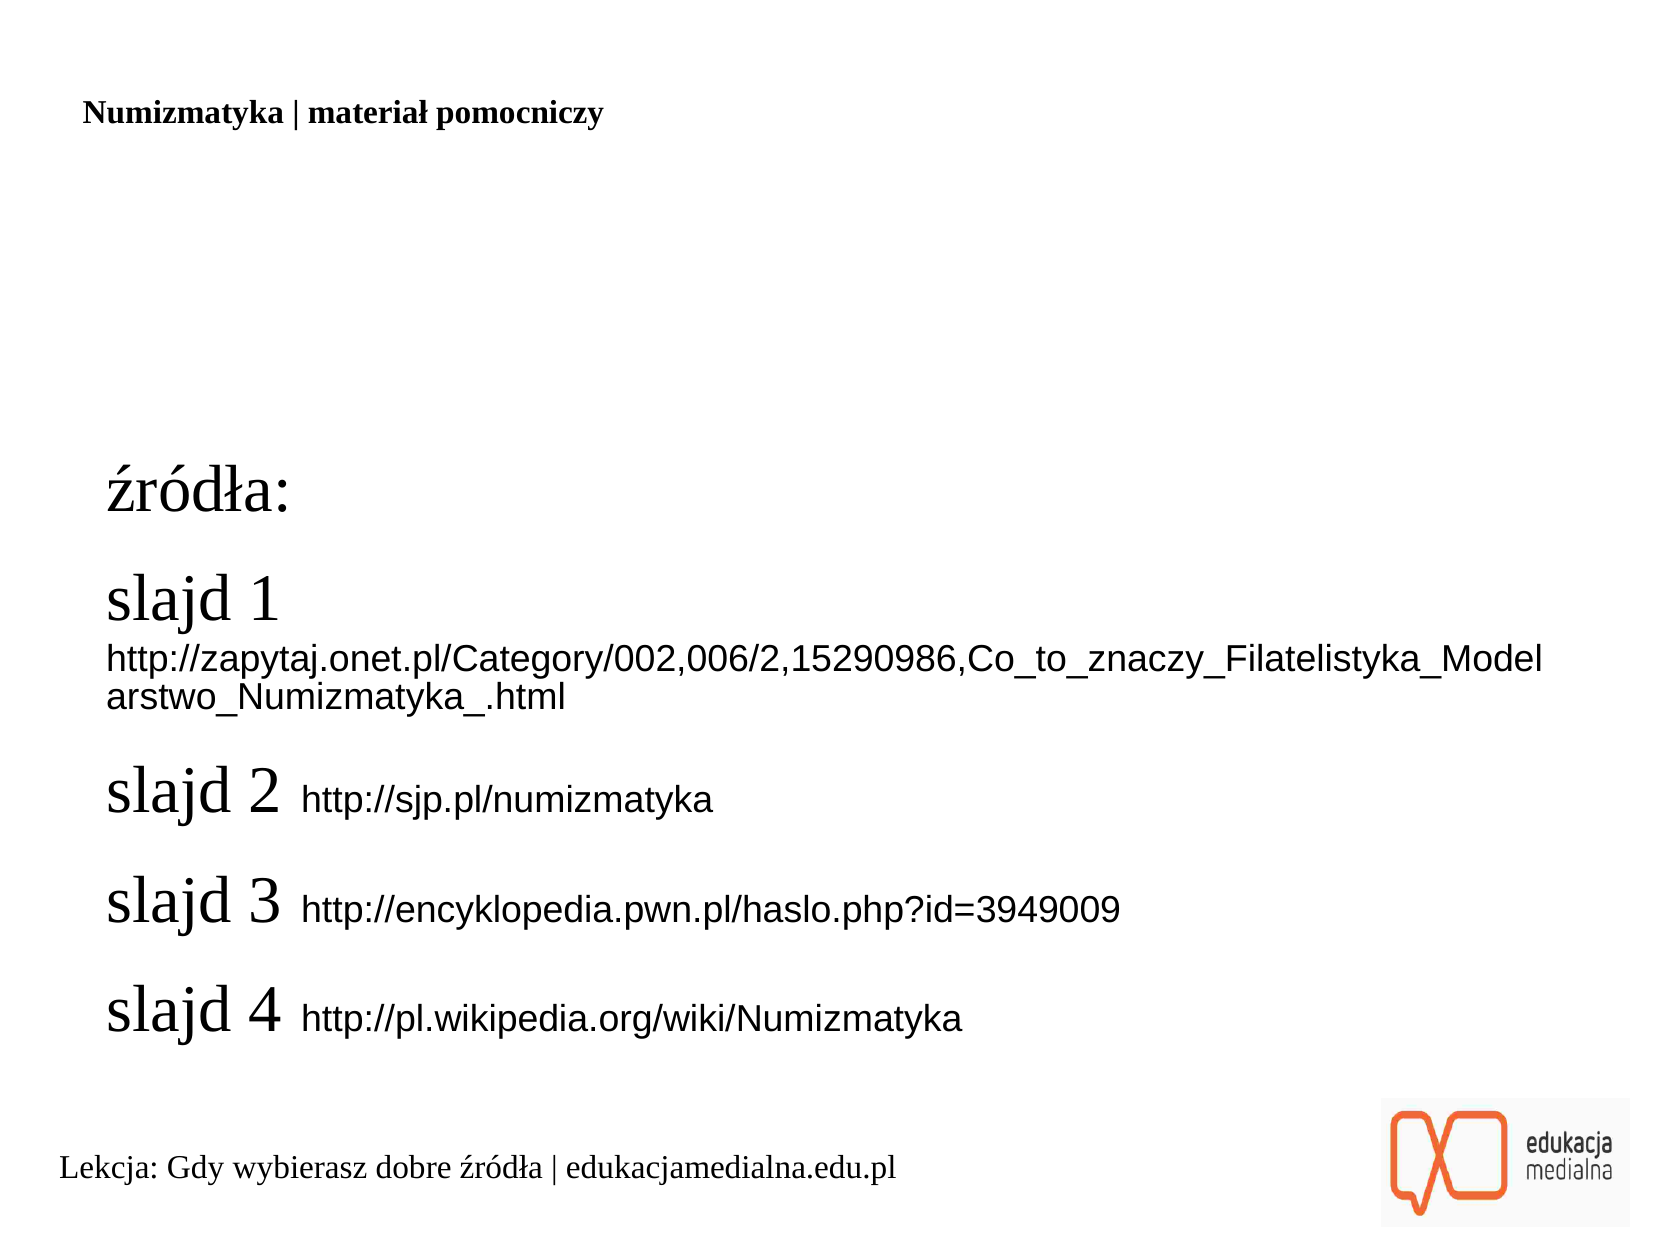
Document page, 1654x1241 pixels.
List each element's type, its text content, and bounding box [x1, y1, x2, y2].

title Numizmatyka | materiał pomocniczy [82, 90, 1571, 131]
subtitle źródła: slajd 1 http://zapytaj.onet.pl/Category/002,006/2,15290986,Co_to_znaczy_Filatelistyka_Modelarstwo_Numizmatyka_.html slajd 2 http://sjp.pl/numizmatyka slajd 3 http://encyklopedia.pwn.pl/haslo.php?id=3949009 slajd 4 http://pl.wikipedia.org/wiki/Numizmatyka [106, 400, 1562, 1052]
title Lekcja: Gdy wybierasz dobre źródła | edukacjamedialna.edu.pl [59, 1145, 1381, 1186]
picture [1381, 1098, 1630, 1227]
